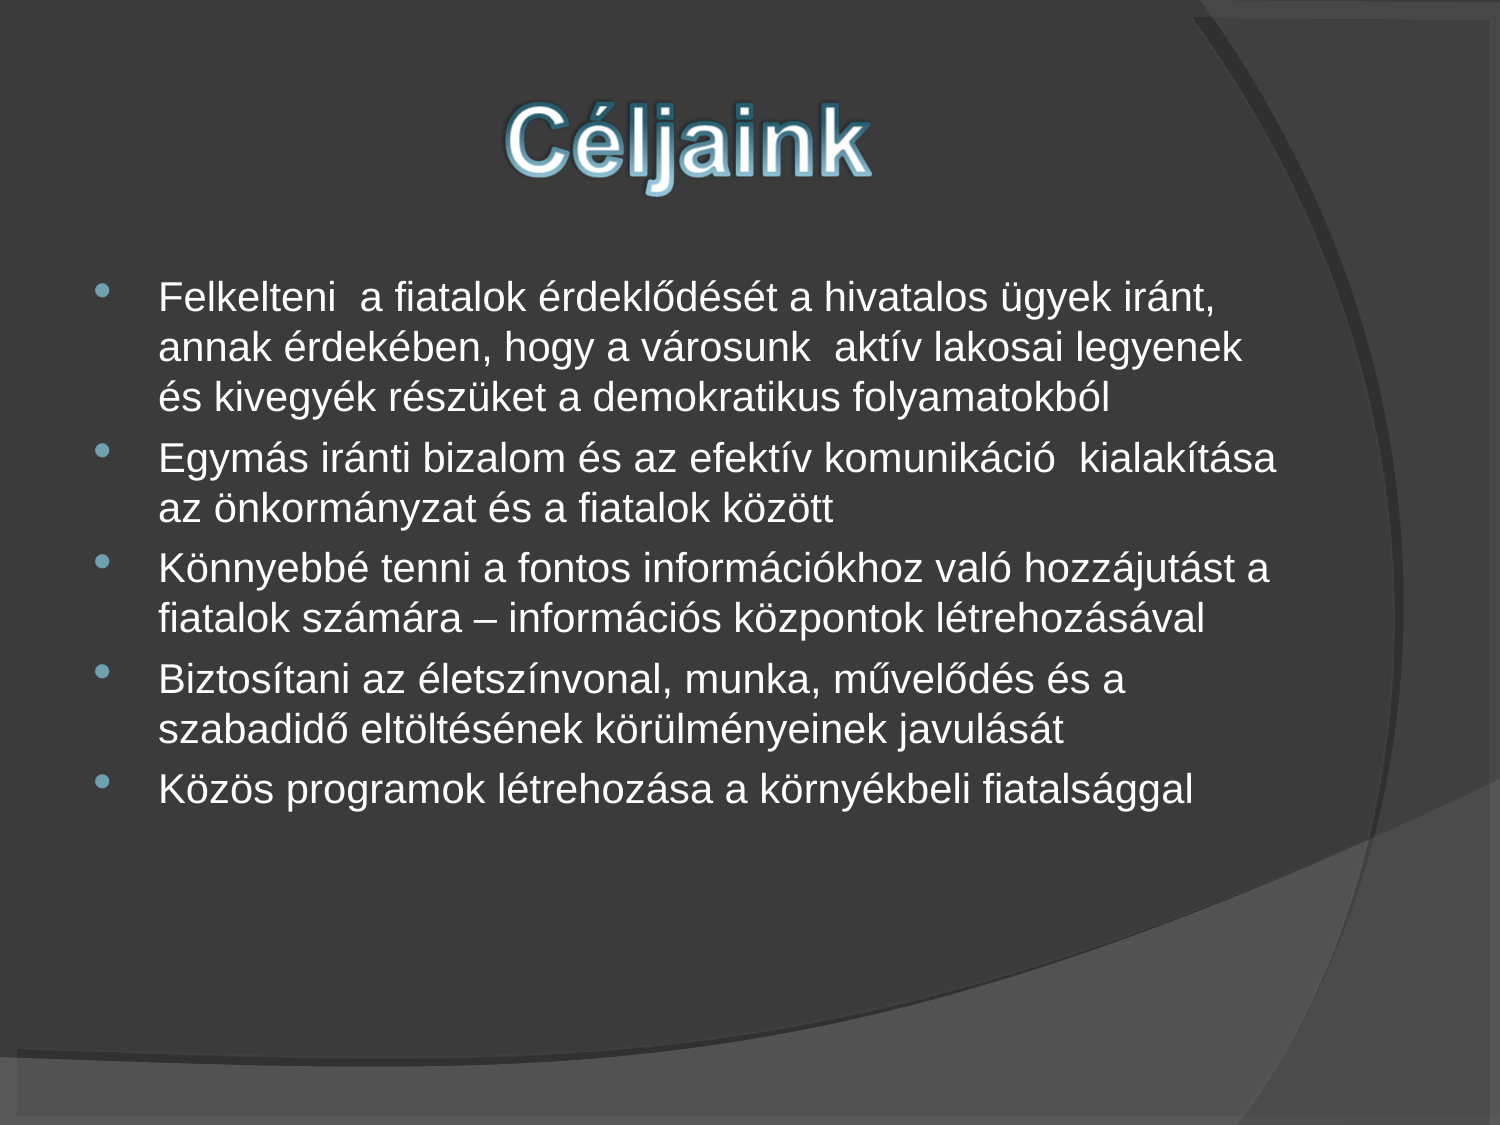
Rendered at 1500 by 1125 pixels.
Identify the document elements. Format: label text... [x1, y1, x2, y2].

picture [73, 43, 1301, 234]
text_box Felkelteni a fiatalok érdeklődését a hivatalos ügyek iránt, annak érdekében, hogy a városunk aktív lakosai legyenek és kivegyék részüket a demokratikus folyamatokból Egymás iránti bizalom és az efektív komunikáció kialakítása az önkormányzat és a fiatalok között Könnyebbé tenni a fontos információkhoz való hozzájutást a fiatalok számára – információs központok létrehozásával Biztosítani az életszínvonal, munka, művelődés és a szabadidő eltöltésének körülményeinek javulását Közös programok létrehozása a környékbeli fiatalsággal [74, 262, 1300, 1044]
